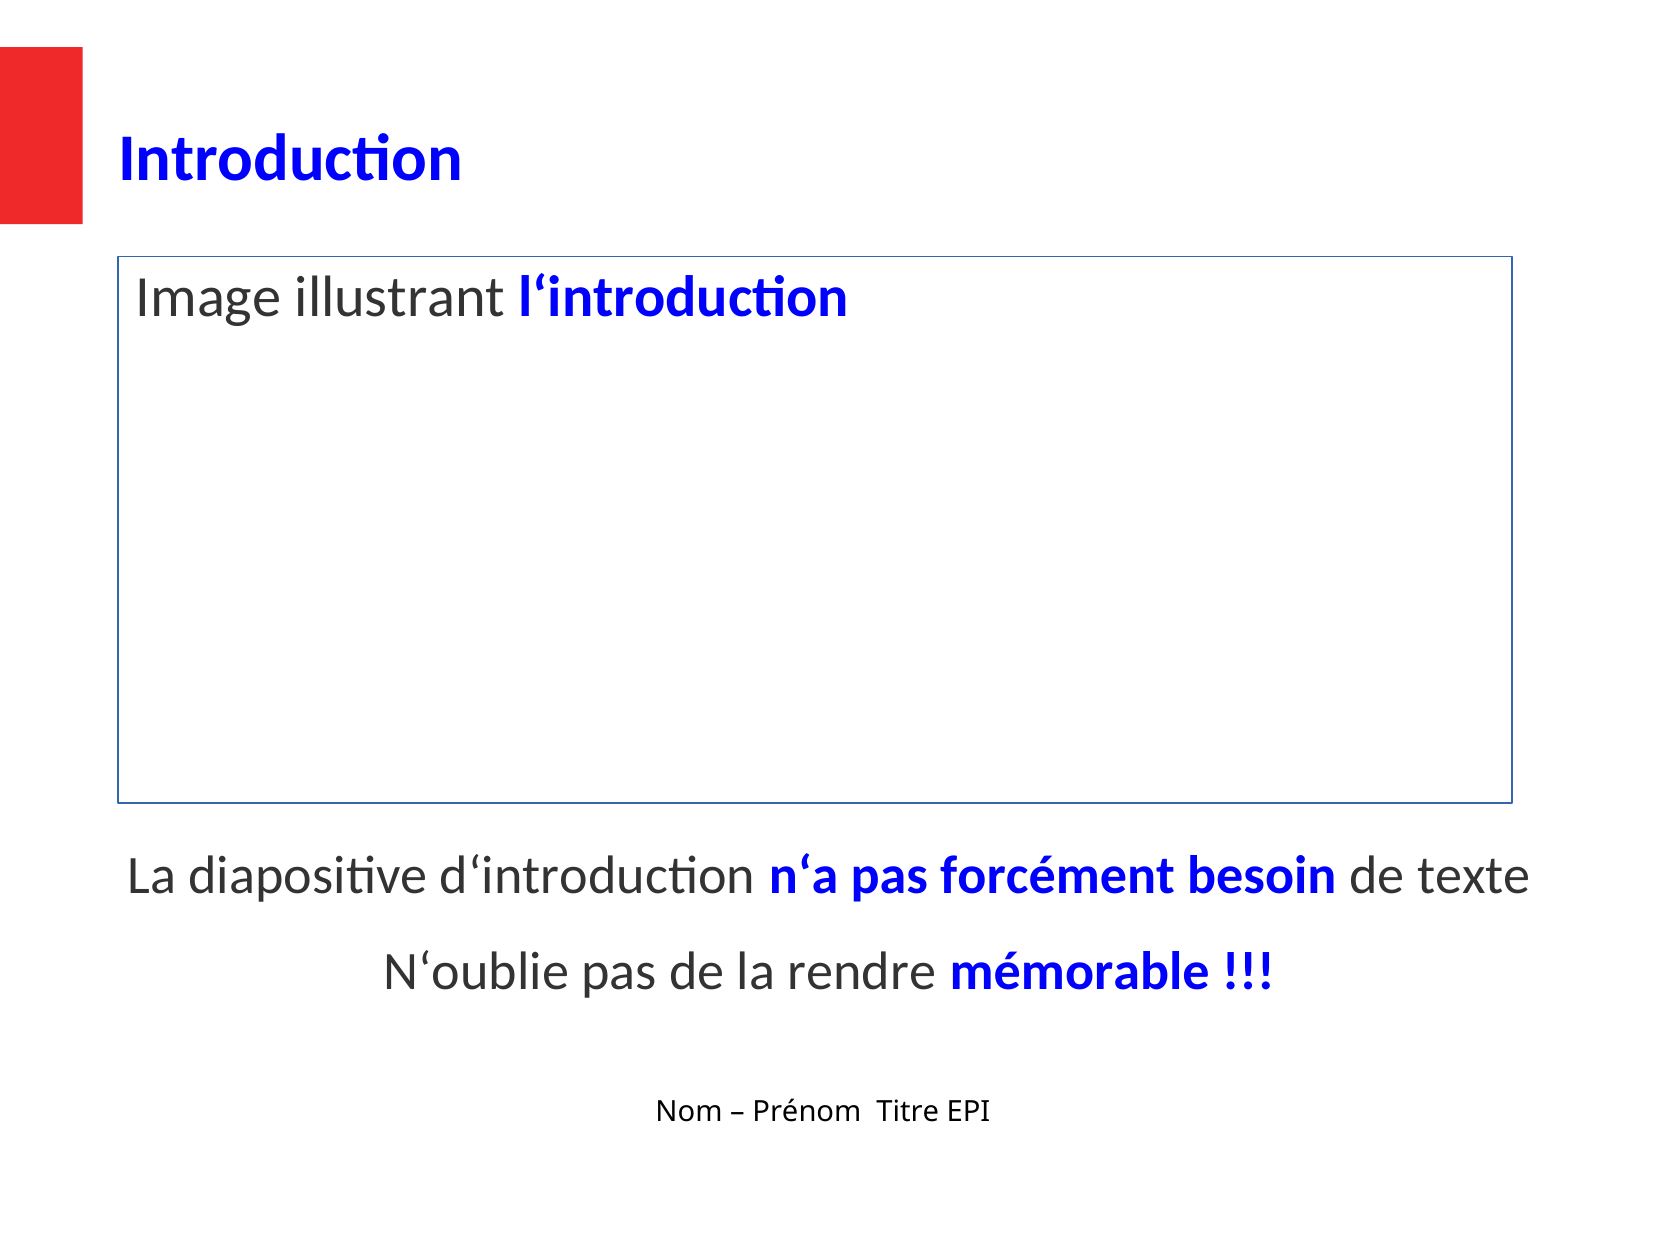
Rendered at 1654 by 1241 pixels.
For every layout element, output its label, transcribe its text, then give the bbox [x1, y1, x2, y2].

text_box La diapositive d‘introduction n‘a pas forcément besoin de texte N‘oublie pas de la rendre mémorable !!! [47, 838, 1595, 1052]
text_box Image illustrant l‘introduction [118, 256, 1512, 804]
title Introduction [118, 49, 1571, 257]
